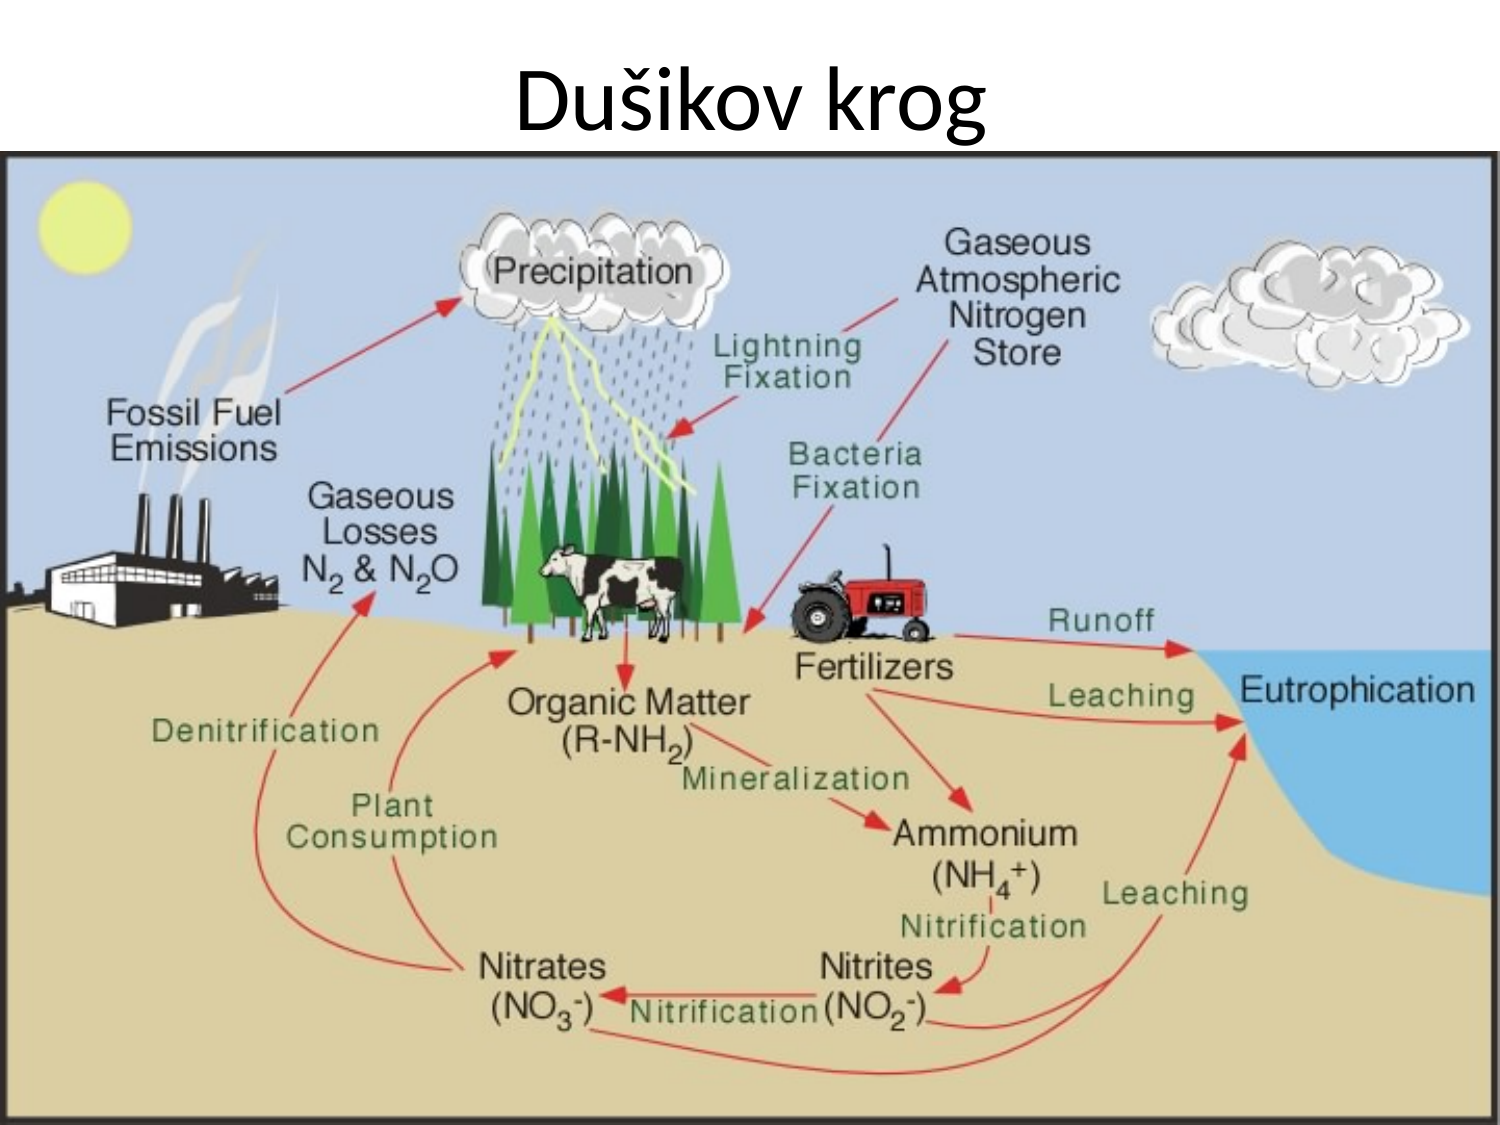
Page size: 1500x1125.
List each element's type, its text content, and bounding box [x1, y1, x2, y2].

title Dušikov krog [76, 0, 1427, 151]
picture [0, 151, 1500, 1125]
